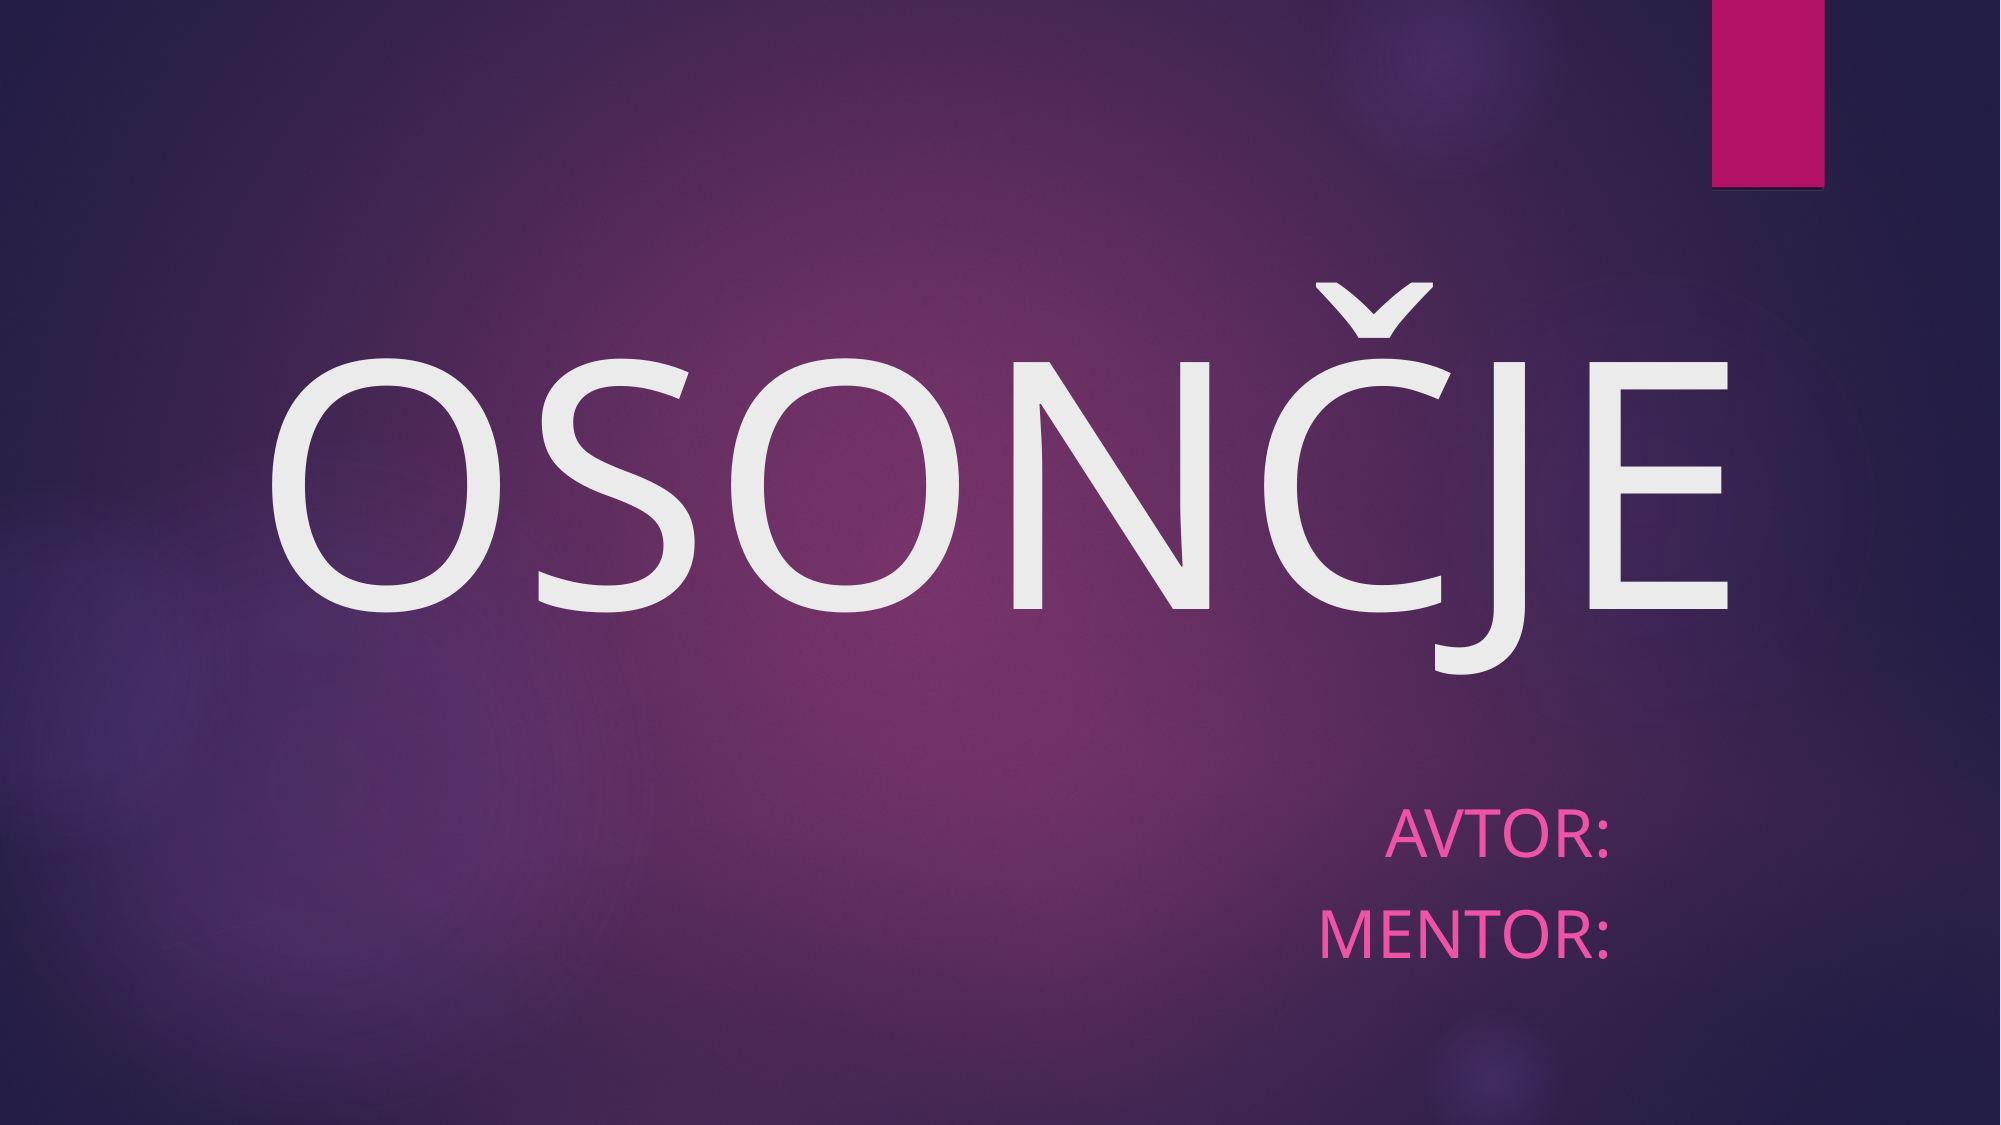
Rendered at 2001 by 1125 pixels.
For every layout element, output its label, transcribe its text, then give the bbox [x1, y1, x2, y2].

subtitle AVTOR: MENTOR: [189, 783, 1662, 1076]
title OSONČJE [0, 212, 2000, 687]
picture [0, 0, 2001, 1125]
